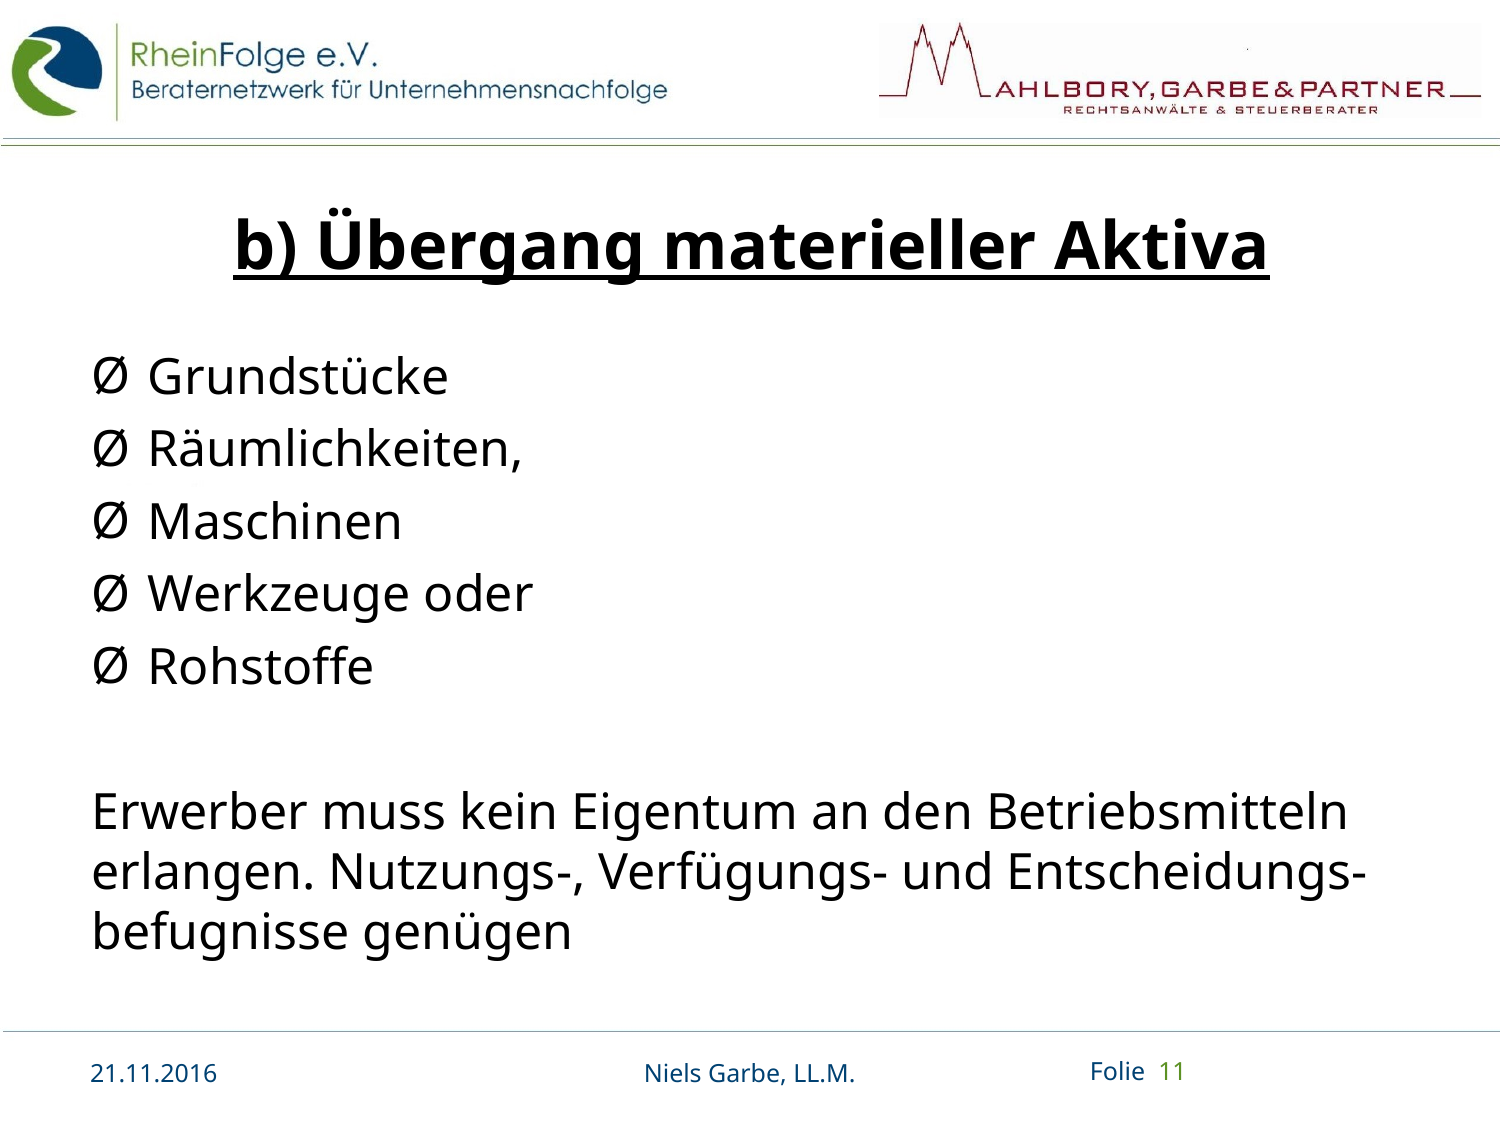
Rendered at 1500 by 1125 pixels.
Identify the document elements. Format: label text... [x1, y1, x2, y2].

title b) Übergang materieller Aktiva [76, 149, 1427, 336]
text_box Niels Garbe, LL.M. [512, 1046, 988, 1103]
text_box Folie ‹Nr.› [1074, 1046, 1426, 1103]
text_box 21.11.2016 [75, 1042, 426, 1103]
list Grundstücke Räumlichkeiten, Maschinen Werkzeuge oder Rohstoffe Erwerber muss kein Eigentum an den Betriebsmitteln erlangen. Nutzungs-, Verfügungs- und Entscheidungs-befugnisse genügen [76, 336, 1427, 1046]
